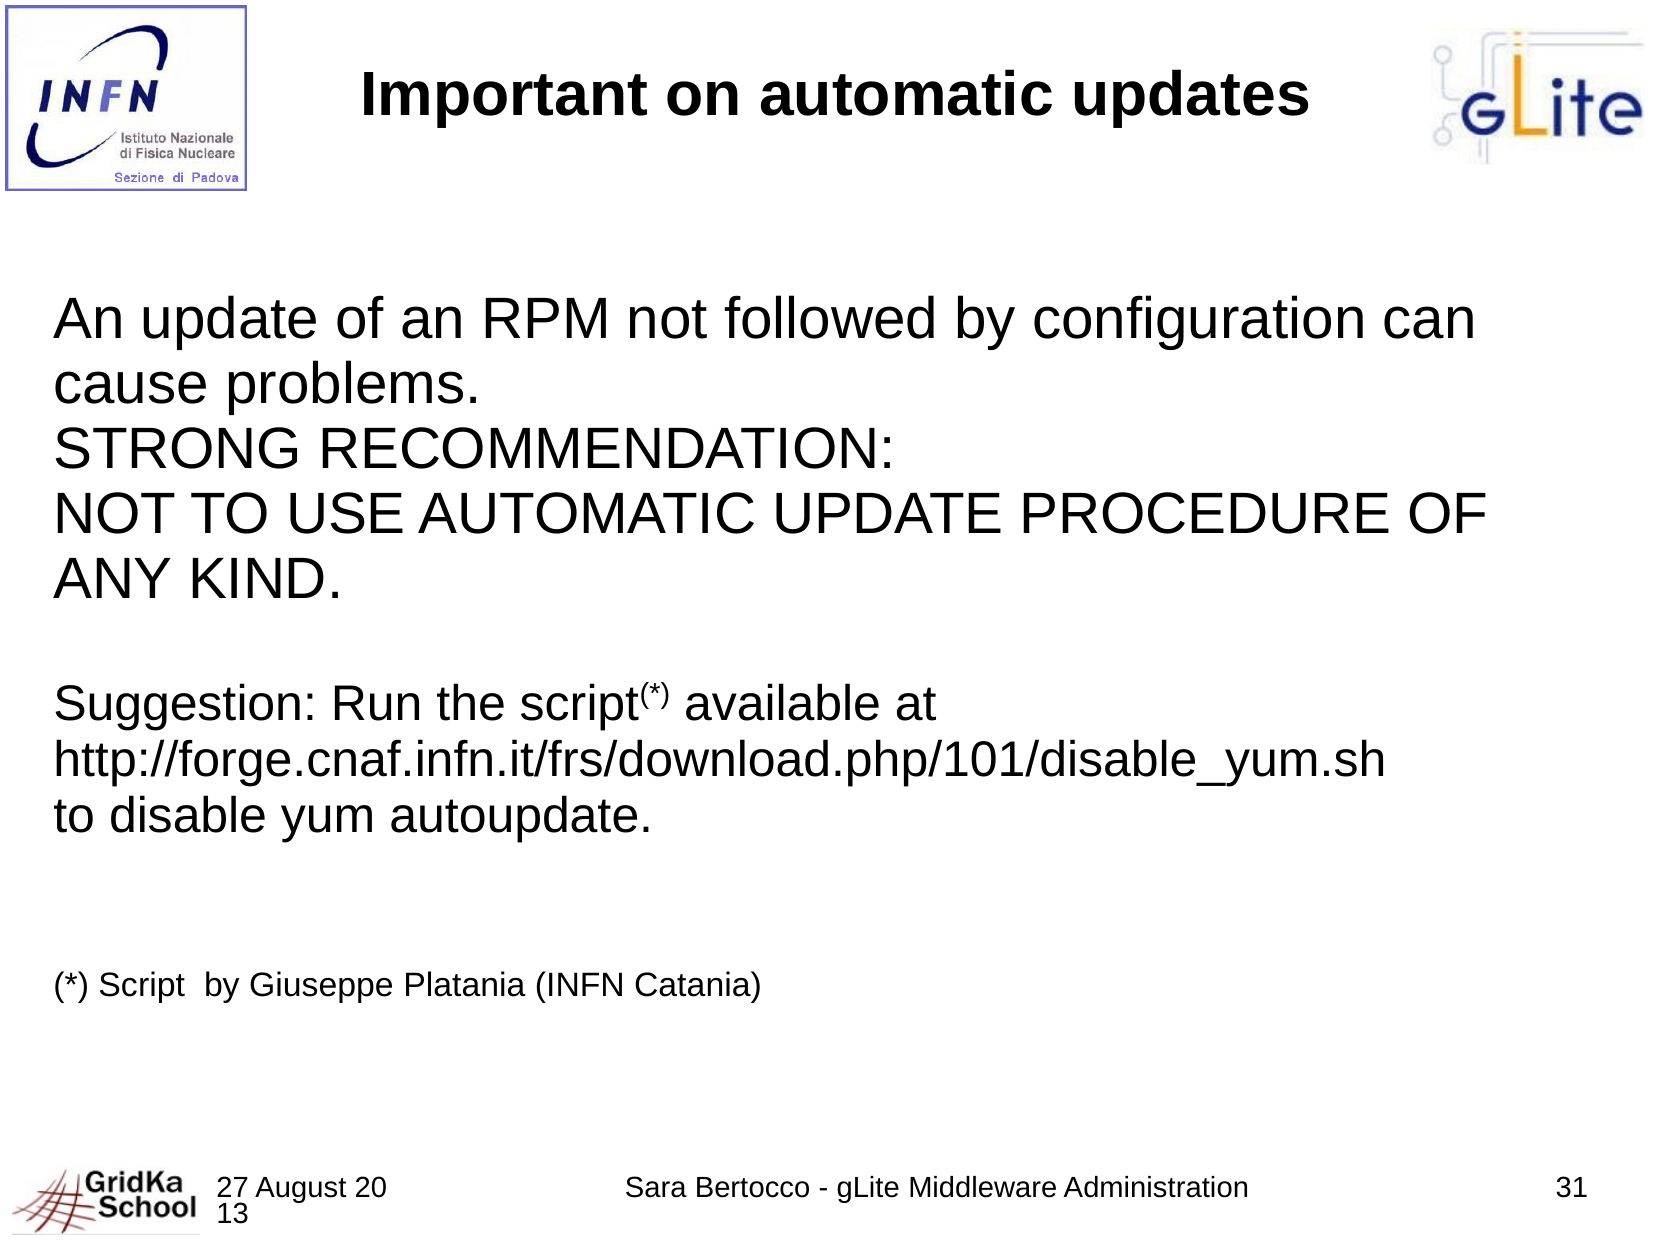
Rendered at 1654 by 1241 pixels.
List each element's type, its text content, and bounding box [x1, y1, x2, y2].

picture [1430, 28, 1645, 165]
title Important on automatic updates [247, 7, 1645, 181]
picture [5, 5, 247, 191]
picture [12, 1166, 200, 1235]
text_box An update of an RPM not followed by configuration can cause problems. STRONG RECOMMENDATION: NOT TO USE AUTOMATIC UPDATE PROCEDURE OF ANY KIND. Suggestion: Run the script(*) available at http://forge.cnaf.infn.it/frs/download.php/101/disable_yum.sh to disable yum autoupdate. (*) Script by Giuseppe Platania (INFN Catania) [38, 278, 1549, 1041]
